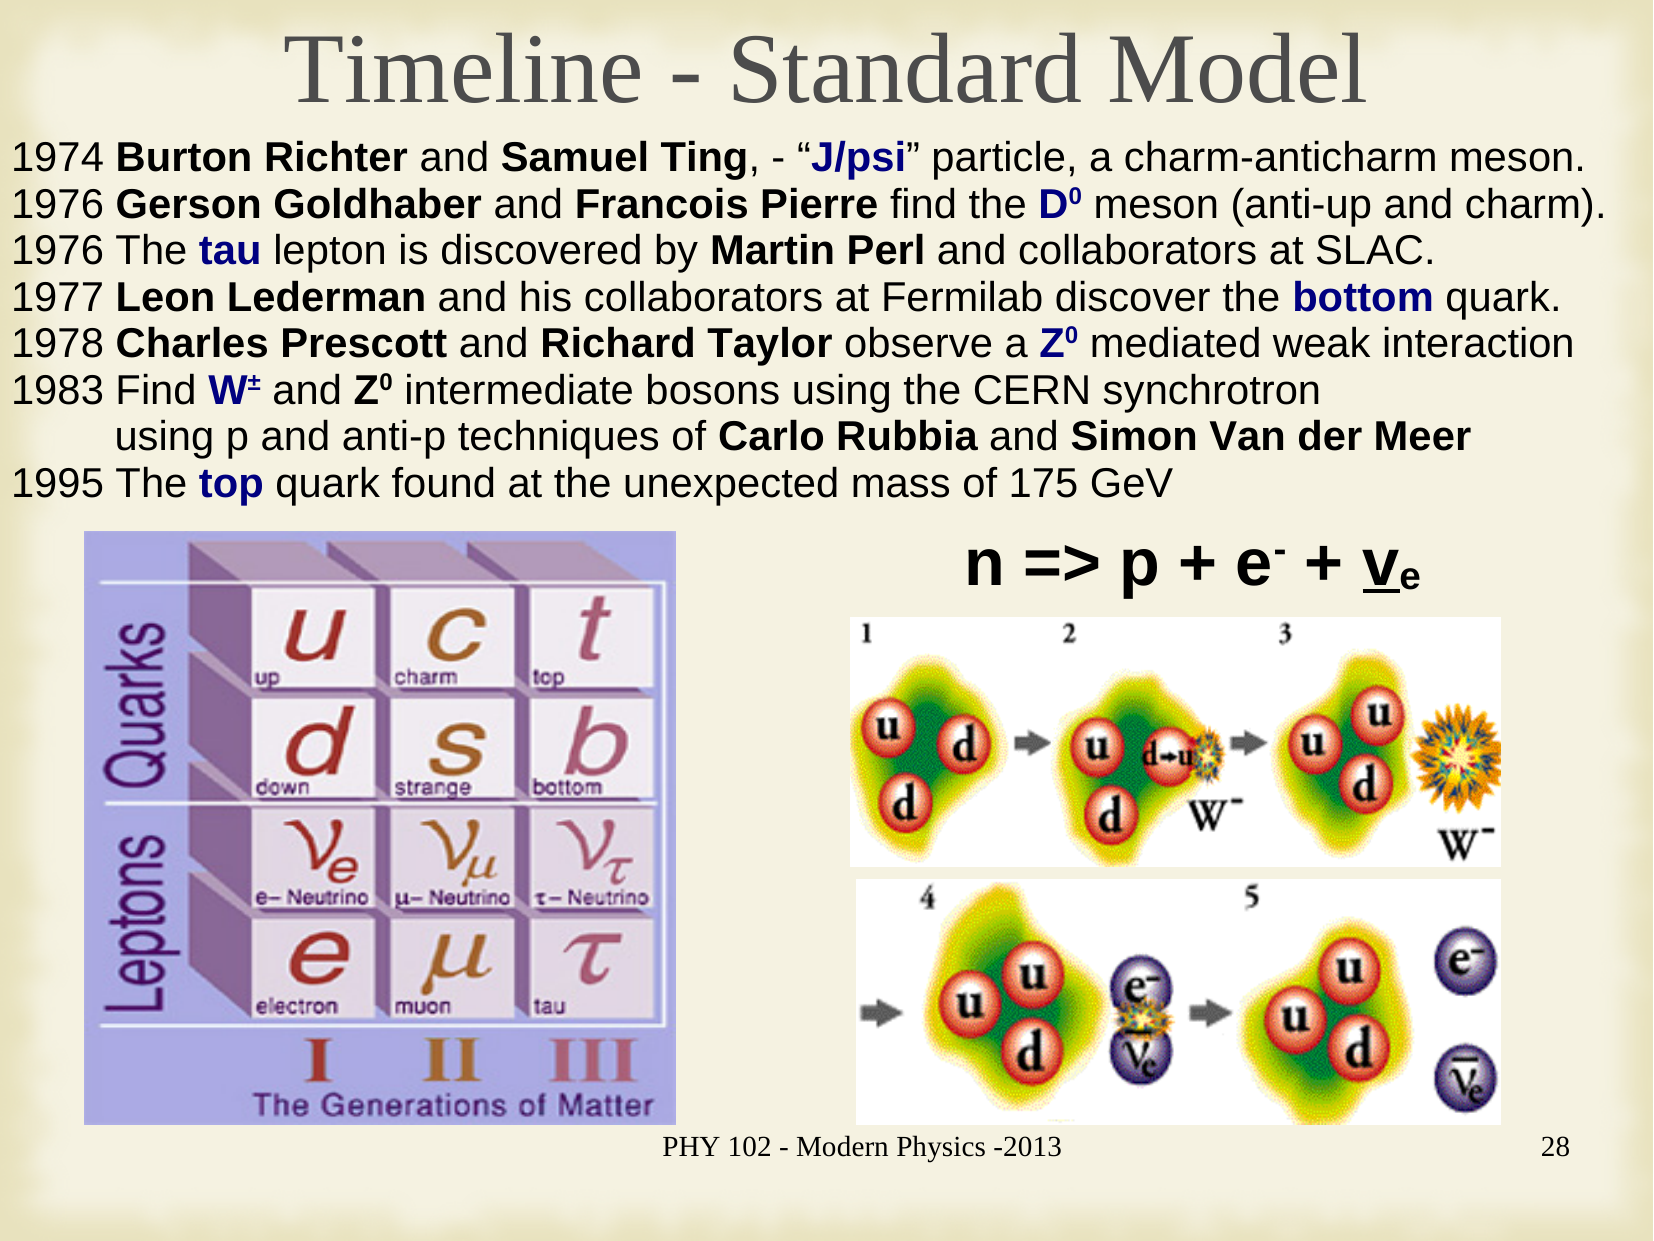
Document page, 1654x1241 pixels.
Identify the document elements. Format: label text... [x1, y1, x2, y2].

picture [0, 531, 1653, 1241]
title Timeline - Standard Model [82, 3, 1571, 135]
text_box 1974 Burton Richter and Samuel Ting, - “J/psi” particle, a charm-anticharm meson. 1976 Gerson Goldhaber and Francois Pierre find the D0 meson (anti-up and charm). 1976 The tau lepton is discovered by Martin Perl and collaborators at SLAC. 1977 Leon Lederman and his collaborators at Fermilab discover the bottom quark. 1978 Charles Prescott and Richard Taylor observe a Z0 mediated weak interaction 1983 Find W± and Z0 intermediate bosons using the CERN synchrotron using p and anti-p techniques of Carlo Rubbia and Simon Van der Meer 1995 The top quark found at the unexpected mass of 175 GeV [0, 126, 1653, 541]
picture [0, 0, 1653, 126]
text_box n => p + e- + ve [949, 517, 1436, 632]
